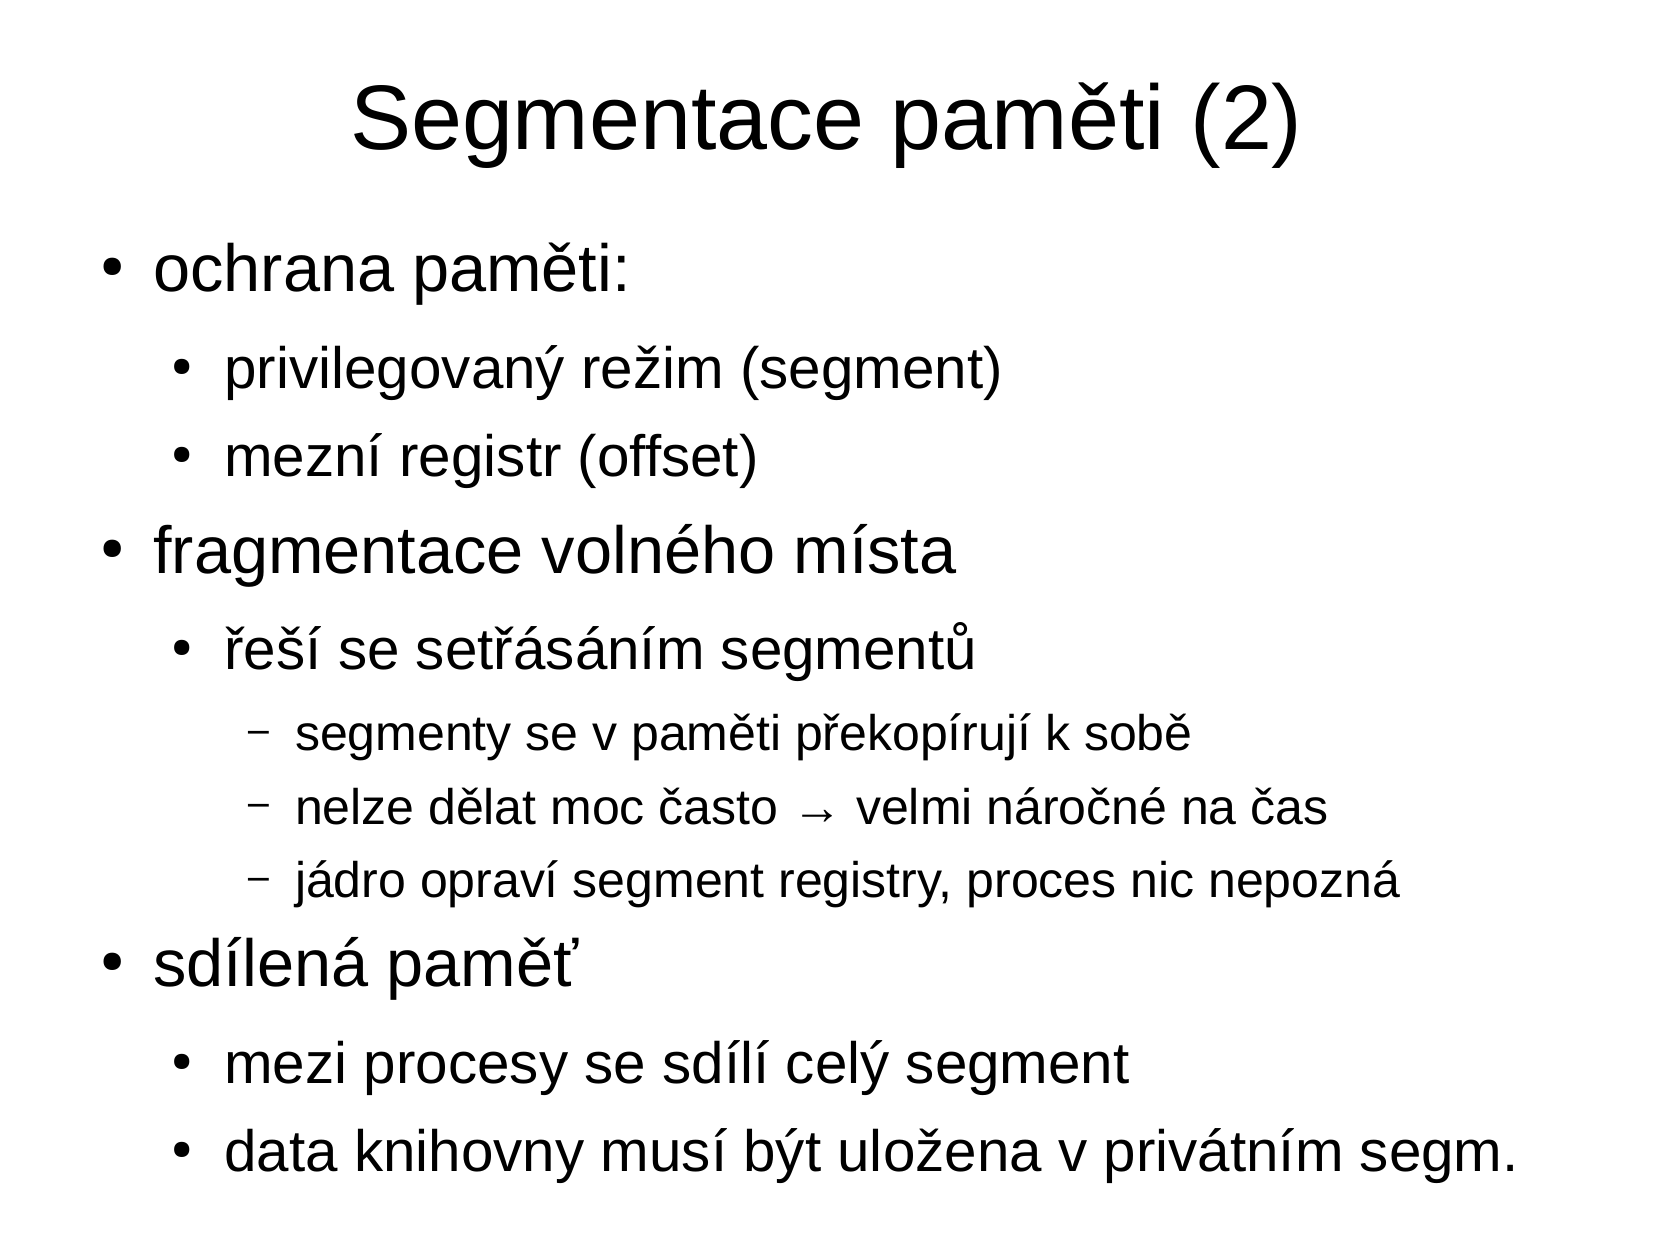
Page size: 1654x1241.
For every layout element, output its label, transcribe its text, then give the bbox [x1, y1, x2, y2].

title Segmentace paměti (2) [82, 21, 1571, 214]
list ochrana paměti: privilegovaný režim (segment) mezní registr (offset) fragmentace volného místa řeší se setřásáním segmentů segmenty se v paměti překopírují k sobě nelze dělat moc často → velmi náročné na čas jádro opraví segment registry, proces nic nepozná sdílená paměť mezi procesy se sdílí celý segment data knihovny musí být uložena v privátním segm. [82, 231, 1571, 1185]
